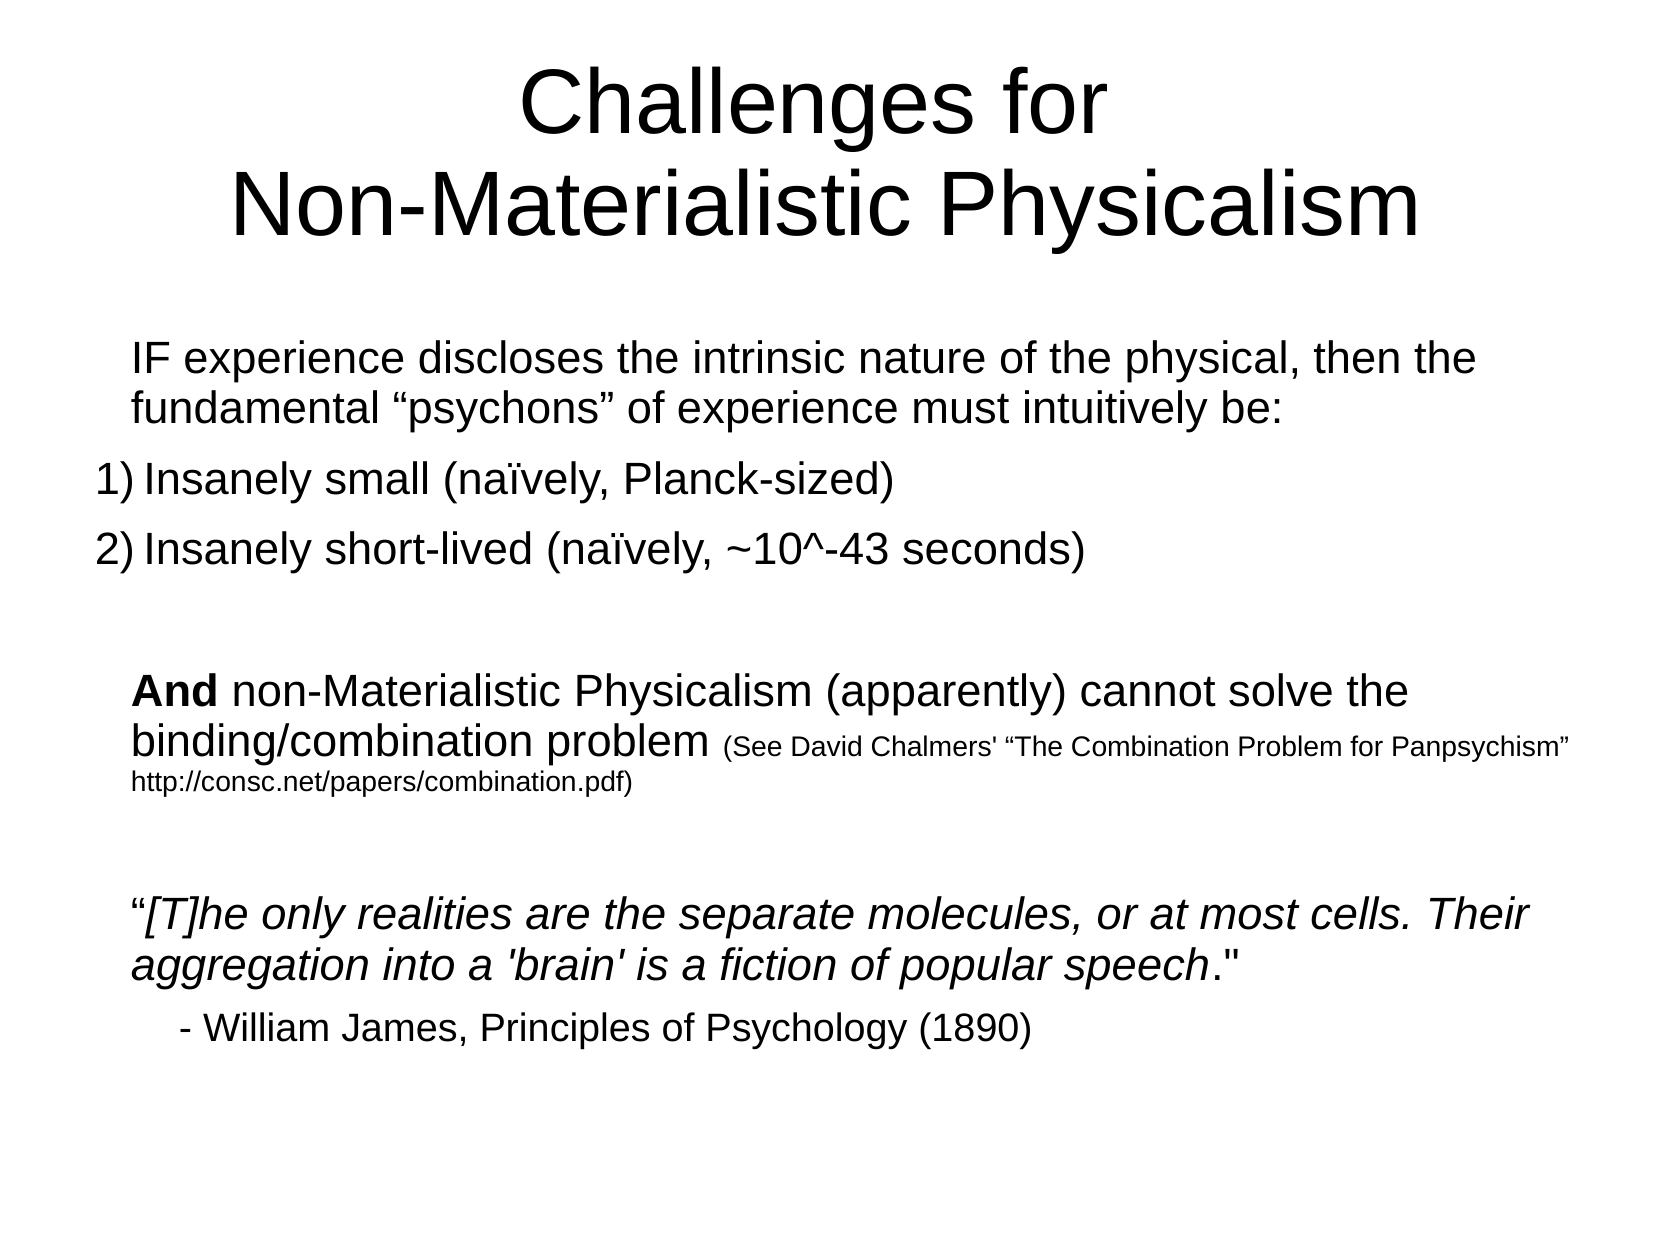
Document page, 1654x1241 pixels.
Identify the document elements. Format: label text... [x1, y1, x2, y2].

list IF experience discloses the intrinsic nature of the physical, then the fundamental “psychons” of experience must intuitively be: Insanely small (naïvely, Planck-sized) Insanely short-lived (naïvely, ~10^-43 seconds) And non-Materialistic Physicalism (apparently) cannot solve the binding/combination problem (See David Chalmers' “The Combination Problem for Panpsychism” http://consc.net/papers/combination.pdf) “[T]he only realities are the separate molecules, or at most cells. Their aggregation into a 'brain' is a fiction of popular speech." - William James, Principles of Psychology (1890) [82, 332, 1571, 1052]
title Challenges for Non-Materialistic Physicalism [82, 49, 1571, 257]
